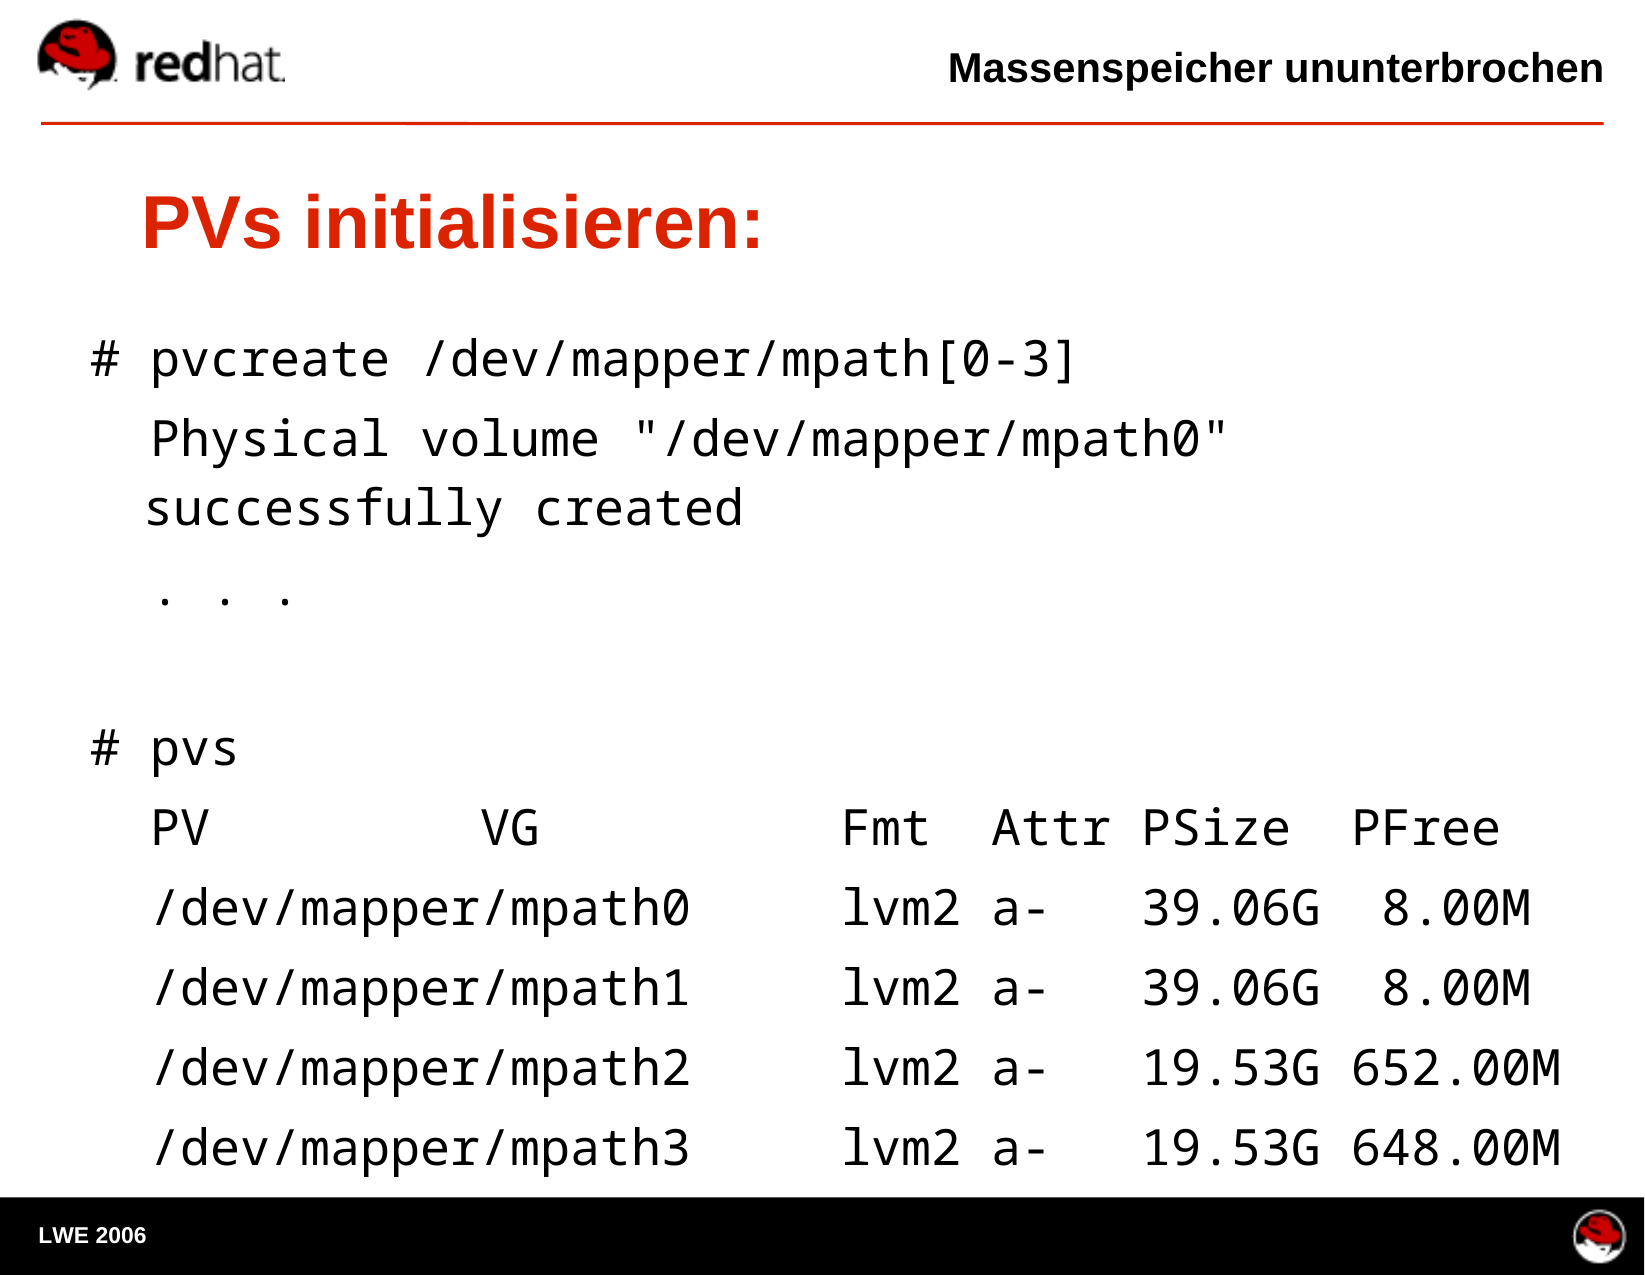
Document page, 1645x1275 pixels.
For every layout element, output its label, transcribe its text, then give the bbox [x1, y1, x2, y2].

text_box [1574, 1197, 1645, 1275]
text_box [0, 1197, 73, 1275]
list # pvcreate /dev/mapper/mpath[0-3] Physical volume "/dev/mapper/mpath0" successfully created . . . # pvs PV VG Fmt Attr PSize PFree /dev/mapper/mpath0 lvm2 a- 39.06G 8.00M /dev/mapper/mpath1 lvm2 a- 39.06G 8.00M /dev/mapper/mpath2 lvm2 a- 19.53G 652.00M /dev/mapper/mpath3 lvm2 a- 19.53G 648.00M [73, 323, 1574, 1275]
picture [36, 17, 285, 102]
text_box Massenspeicher ununterbrochen [959, 44, 1605, 97]
picture [1574, 1206, 1631, 1270]
text_box PVs initialisieren: [141, 180, 642, 274]
text_box LWE 2006 [38, 1222, 73, 1252]
